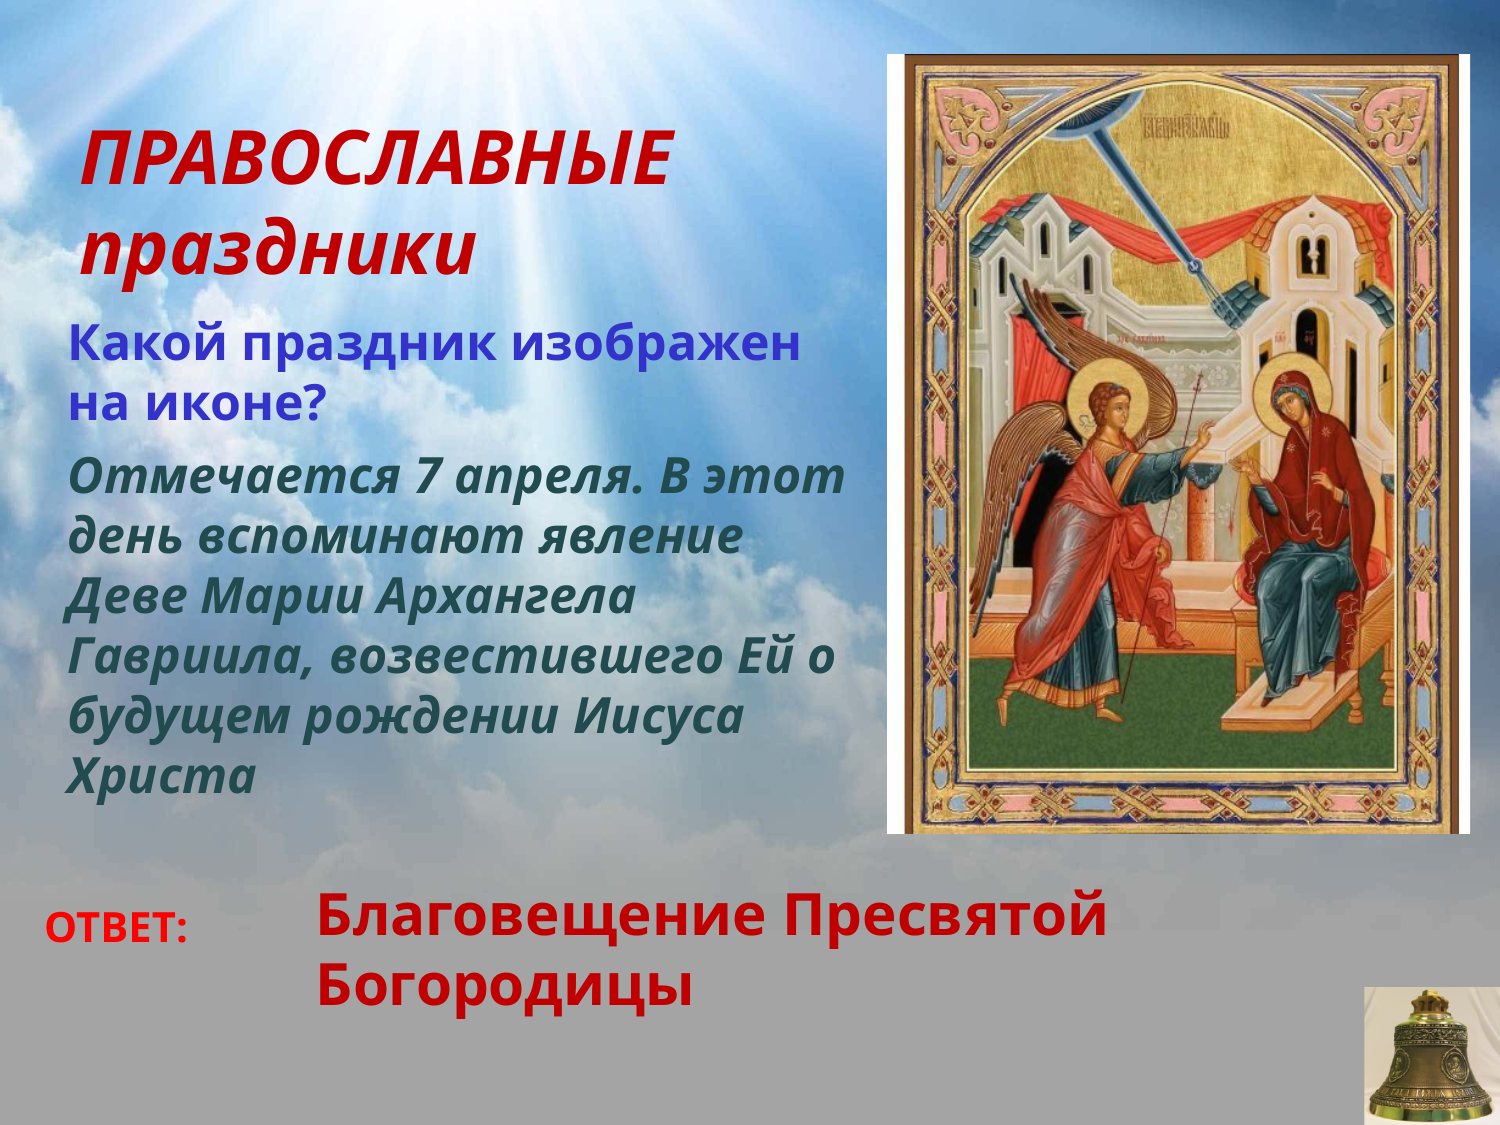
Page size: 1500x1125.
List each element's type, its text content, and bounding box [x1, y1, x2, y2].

text_box ОТВЕТ: [29, 893, 301, 959]
text_box ПРАВОСЛАВНЫЕ праздники [64, 101, 727, 297]
picture [0, 0, 1500, 1125]
text_box Благовещение Пресвятой Богородицы [301, 869, 1199, 1025]
text_box Какой праздник изображен на иконе? Отмечается 7 апреля. В этот день вспоминают явление Деве Марии Архангела Гавриила, возвестившего Ей о будущем рождении Иисуса Христа [53, 302, 868, 812]
